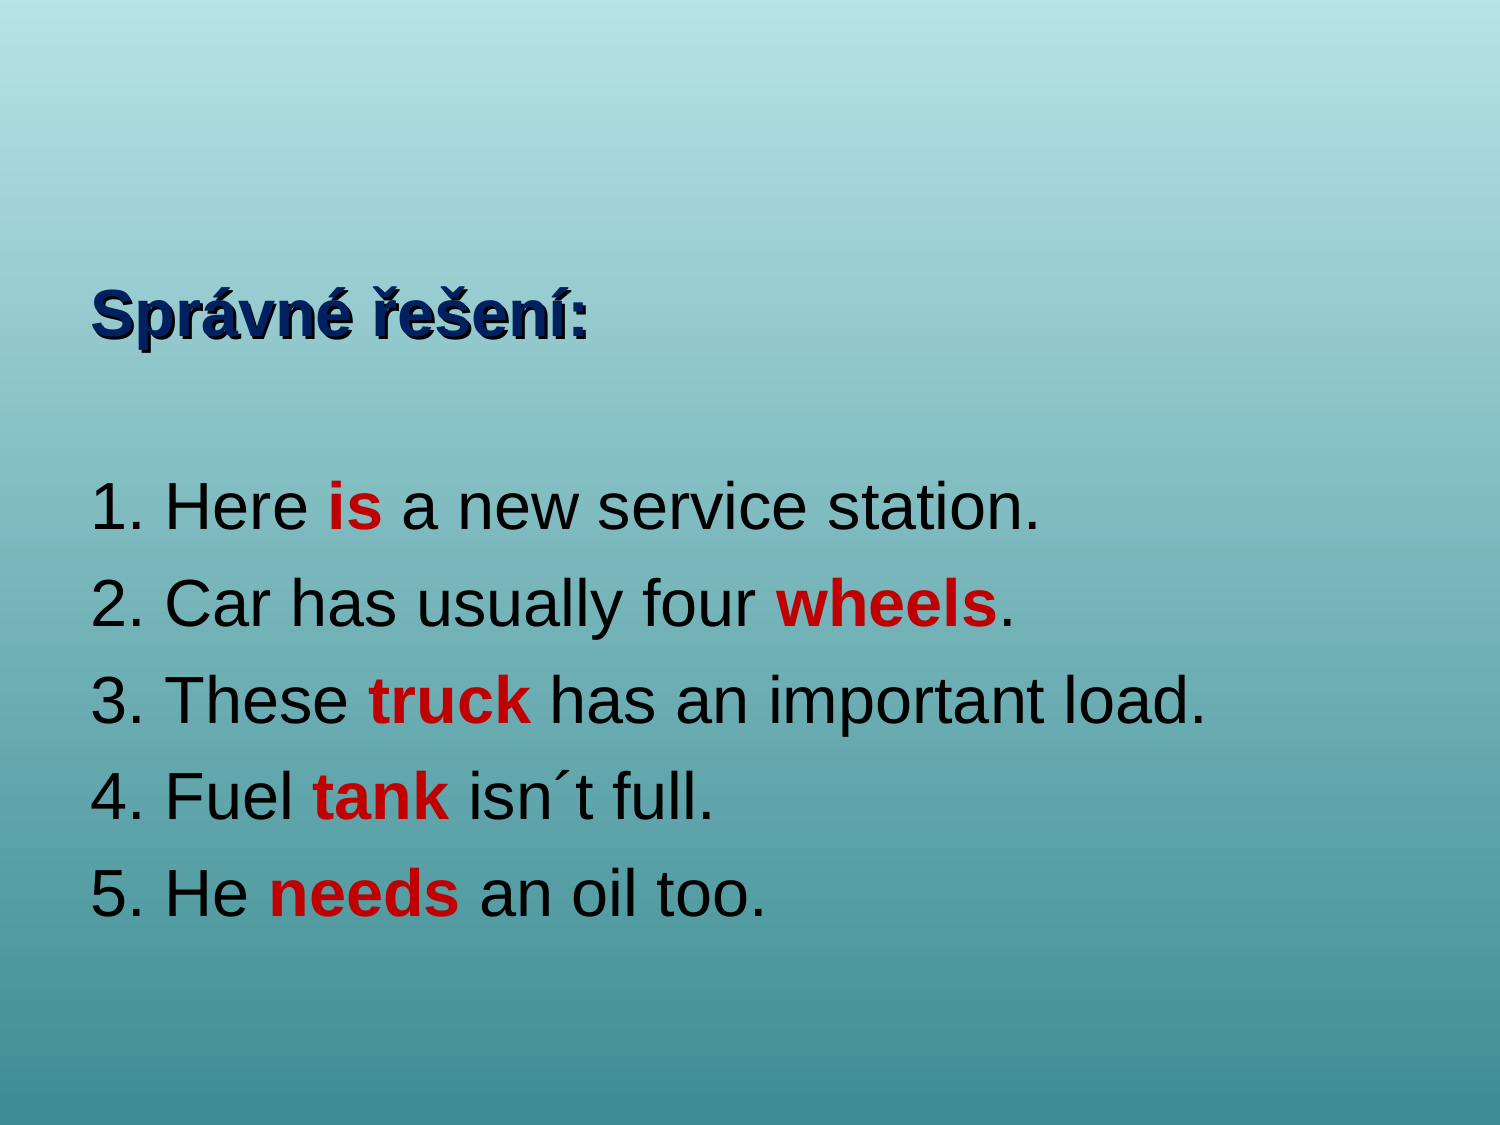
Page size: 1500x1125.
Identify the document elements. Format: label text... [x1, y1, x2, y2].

list Správné řešení: Here is a new service station. Car has usually four wheels. These truck has an important load. Fuel tank isn´t full. He needs an oil too. [75, 262, 1426, 1125]
